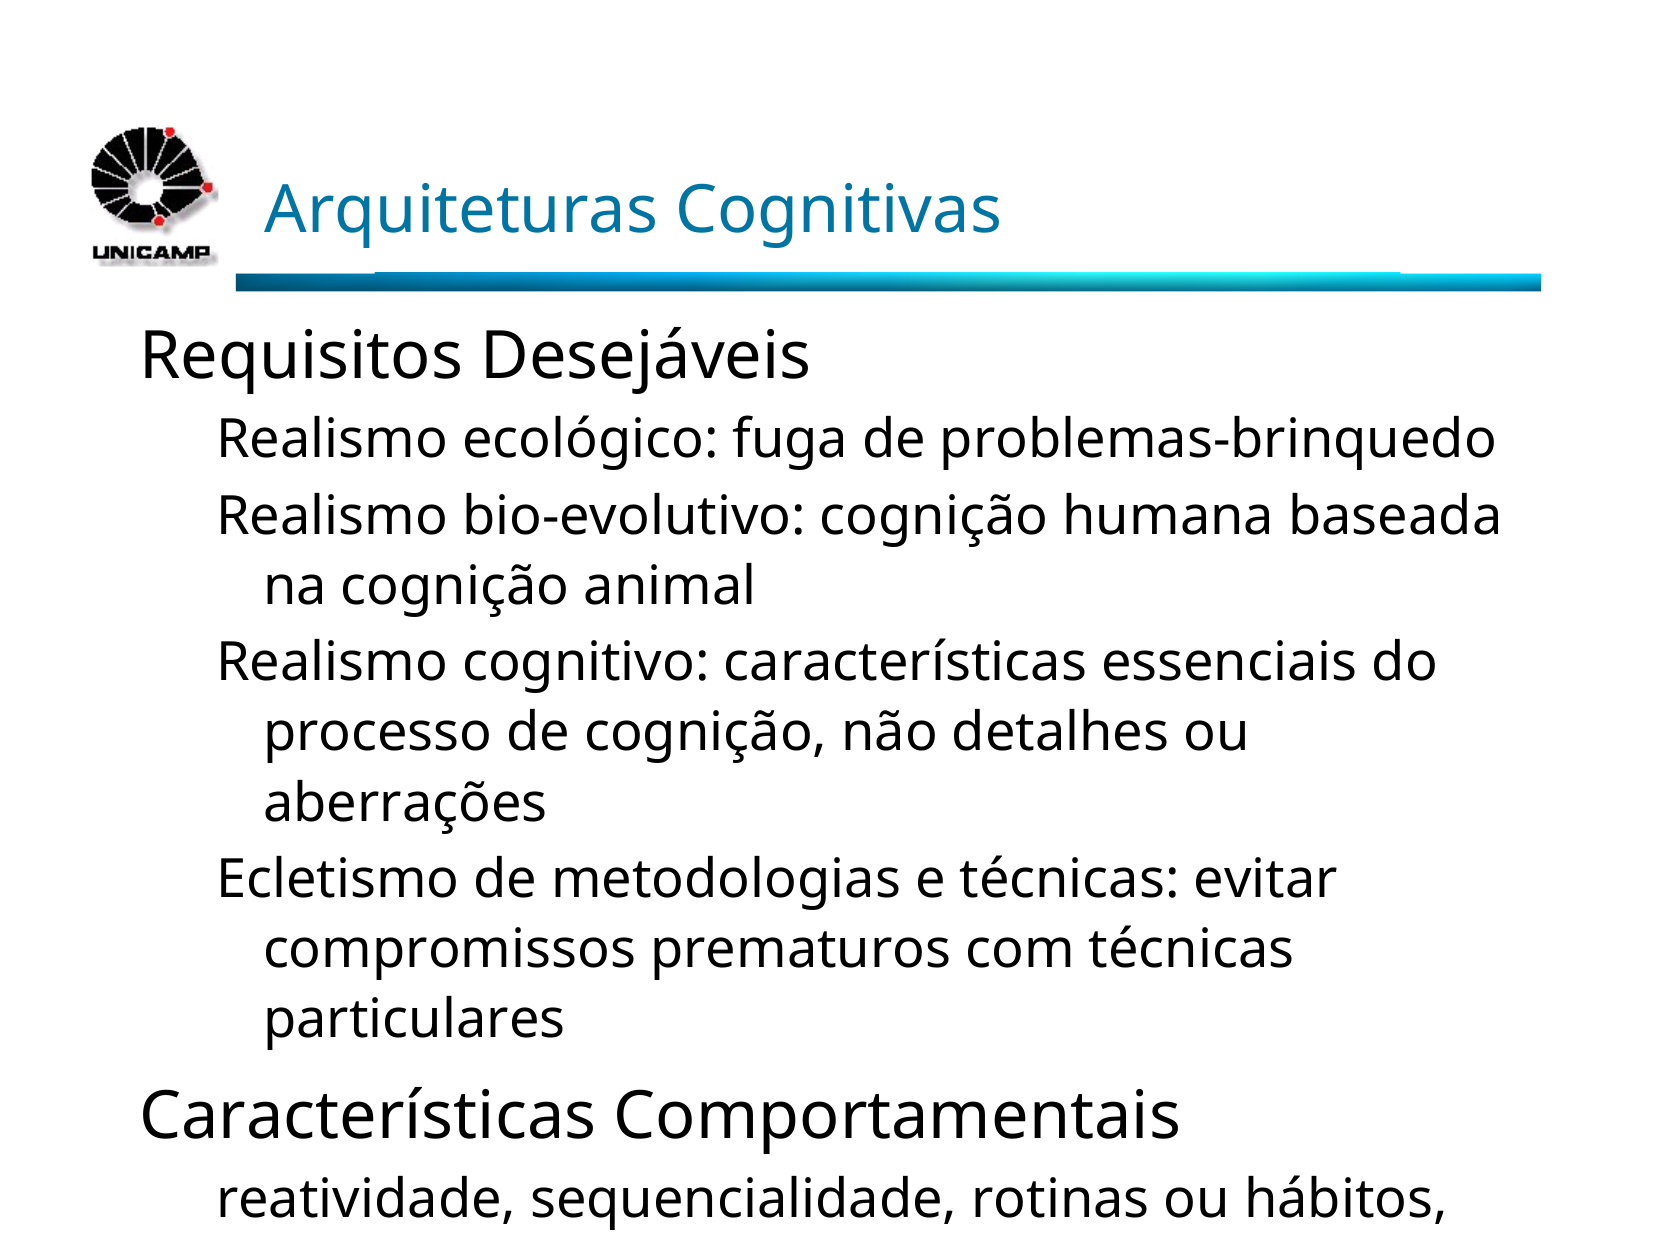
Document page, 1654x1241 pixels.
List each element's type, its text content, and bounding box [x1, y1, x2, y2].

list Requisitos Desejáveis Realismo ecológico: fuga de problemas-brinquedo Realismo bio-evolutivo: cognição humana baseada na cognição animal Realismo cognitivo: características essenciais do processo de cognição, não detalhes ou aberrações Ecletismo de metodologias e técnicas: evitar compromissos prematuros com técnicas particulares Características Comportamentais reatividade, sequencialidade, rotinas ou hábitos, adaptação por tentativa e erro [121, 309, 1534, 1182]
picture [125, 272, 1654, 295]
title Arquiteturas Cognitivas [264, 42, 1534, 250]
